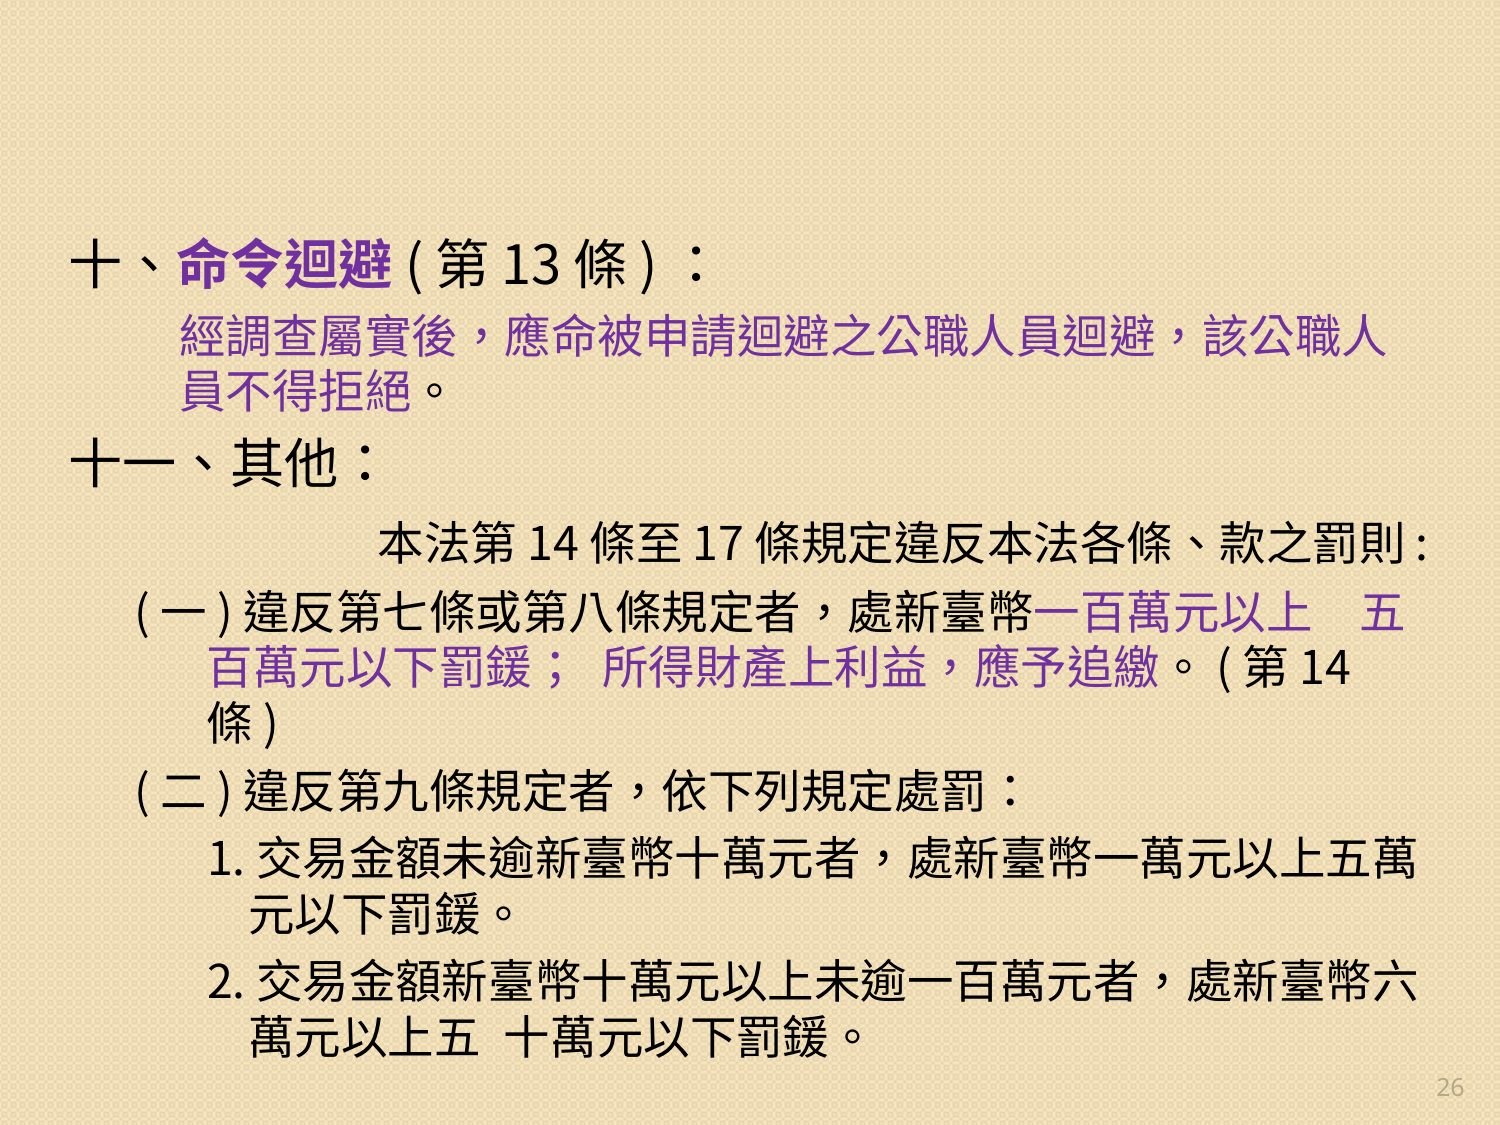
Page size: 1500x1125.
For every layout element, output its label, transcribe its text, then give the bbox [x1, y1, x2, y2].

list 十、命令迴避(第13條)： 經調查屬實後，應命被申請迴避之公職人員迴避，該公職人員不得拒絕。 十一、其他： 本法第14條至17條規定違反本法各條、款之罰則: (一)違反第七條或第八條規定者，處新臺幣一百萬元以上 五百萬元以下罰鍰； 所得財產上利益，應予追繳。(第14條) (二)違反第九條規定者，依下列規定處罰： 1.交易金額未逾新臺幣十萬元者，處新臺幣一萬元以上五萬元以下罰鍰。 2.交易金額新臺幣十萬元以上未逾一百萬元者，處新臺幣六萬元以上五 十萬元以下罰鍰。 [41, 222, 1447, 1106]
slide_number <編號> [1413, 1034, 1488, 1113]
picture [0, 0, 1500, 1125]
